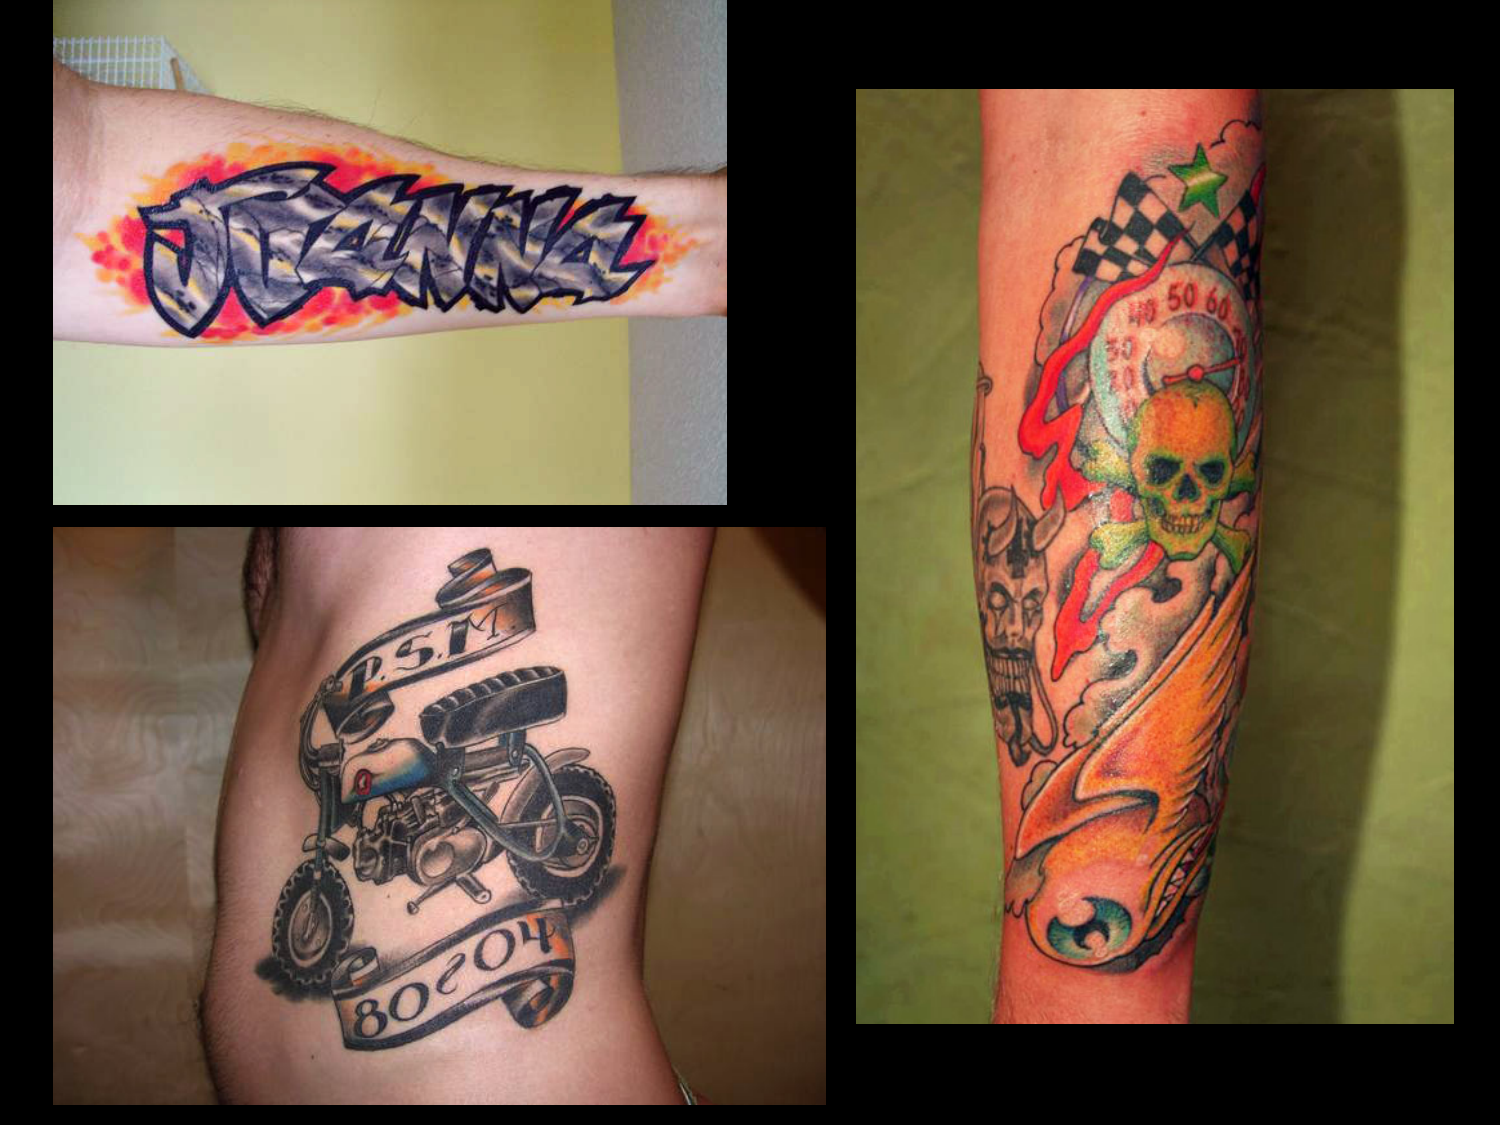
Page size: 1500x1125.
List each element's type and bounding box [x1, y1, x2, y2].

picture [53, 0, 727, 505]
picture [856, 89, 1454, 1024]
picture [53, 527, 826, 1105]
